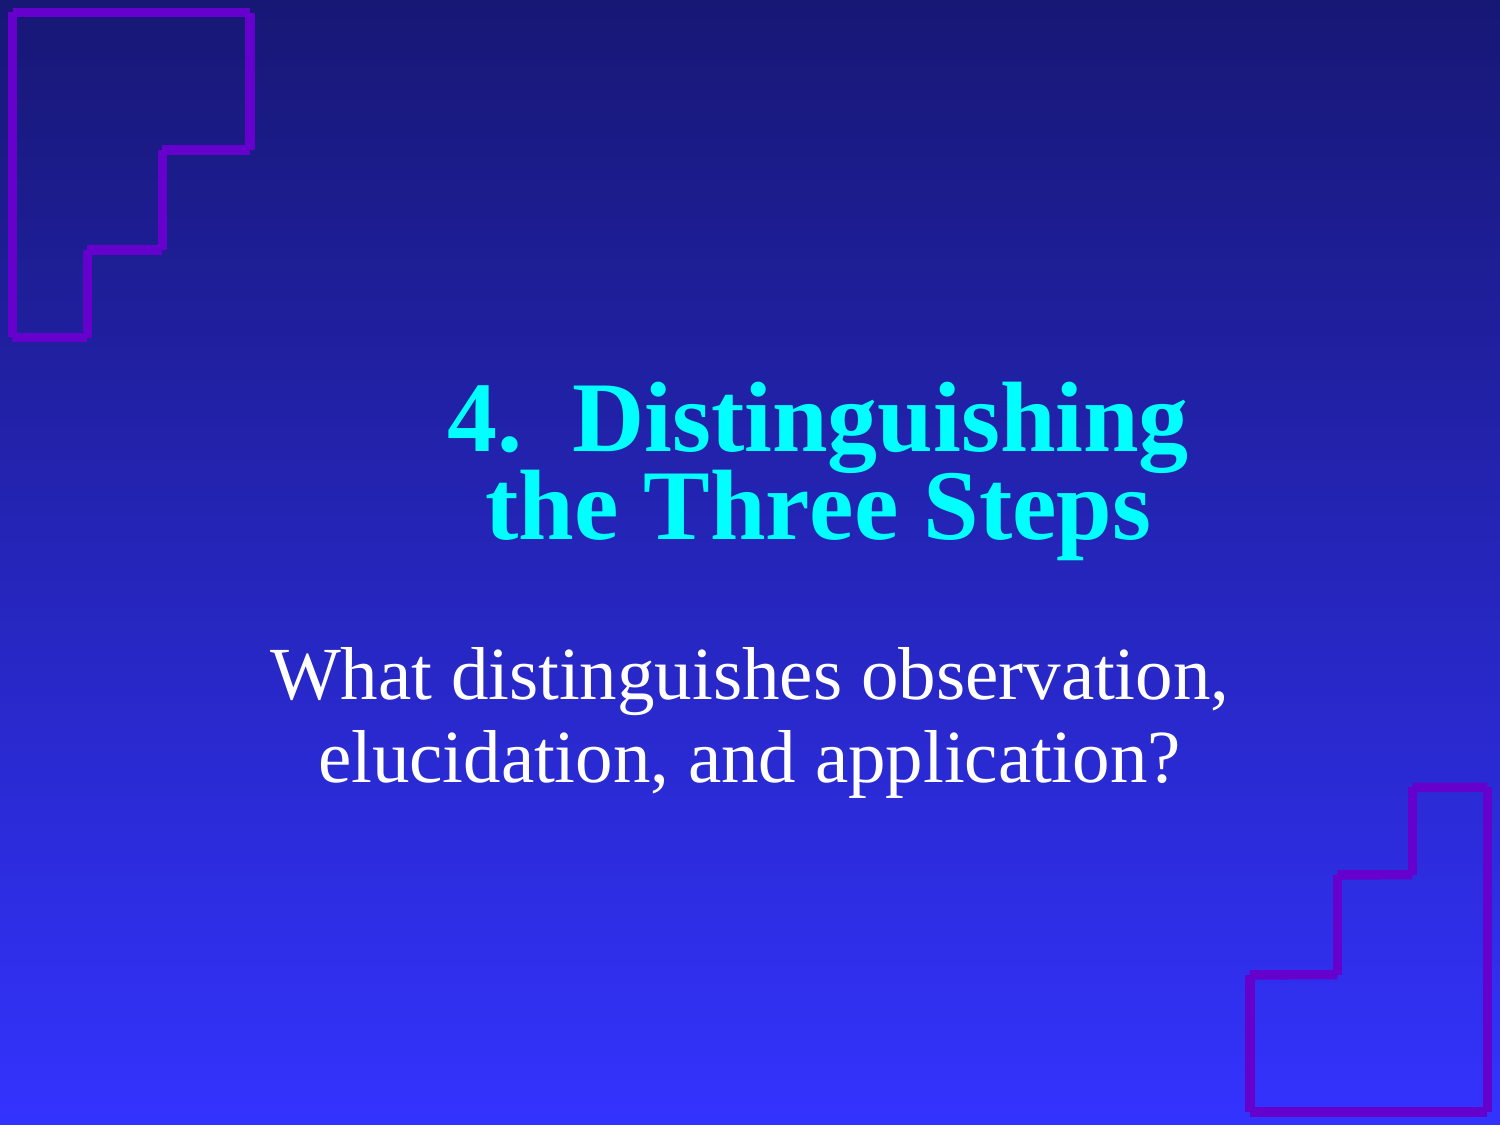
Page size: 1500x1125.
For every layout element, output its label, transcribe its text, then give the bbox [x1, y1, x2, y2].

subtitle What distinguishes observation, elucidation, and application? [174, 624, 1326, 838]
title 4. Distinguishing the Three Steps [174, 361, 1463, 576]
